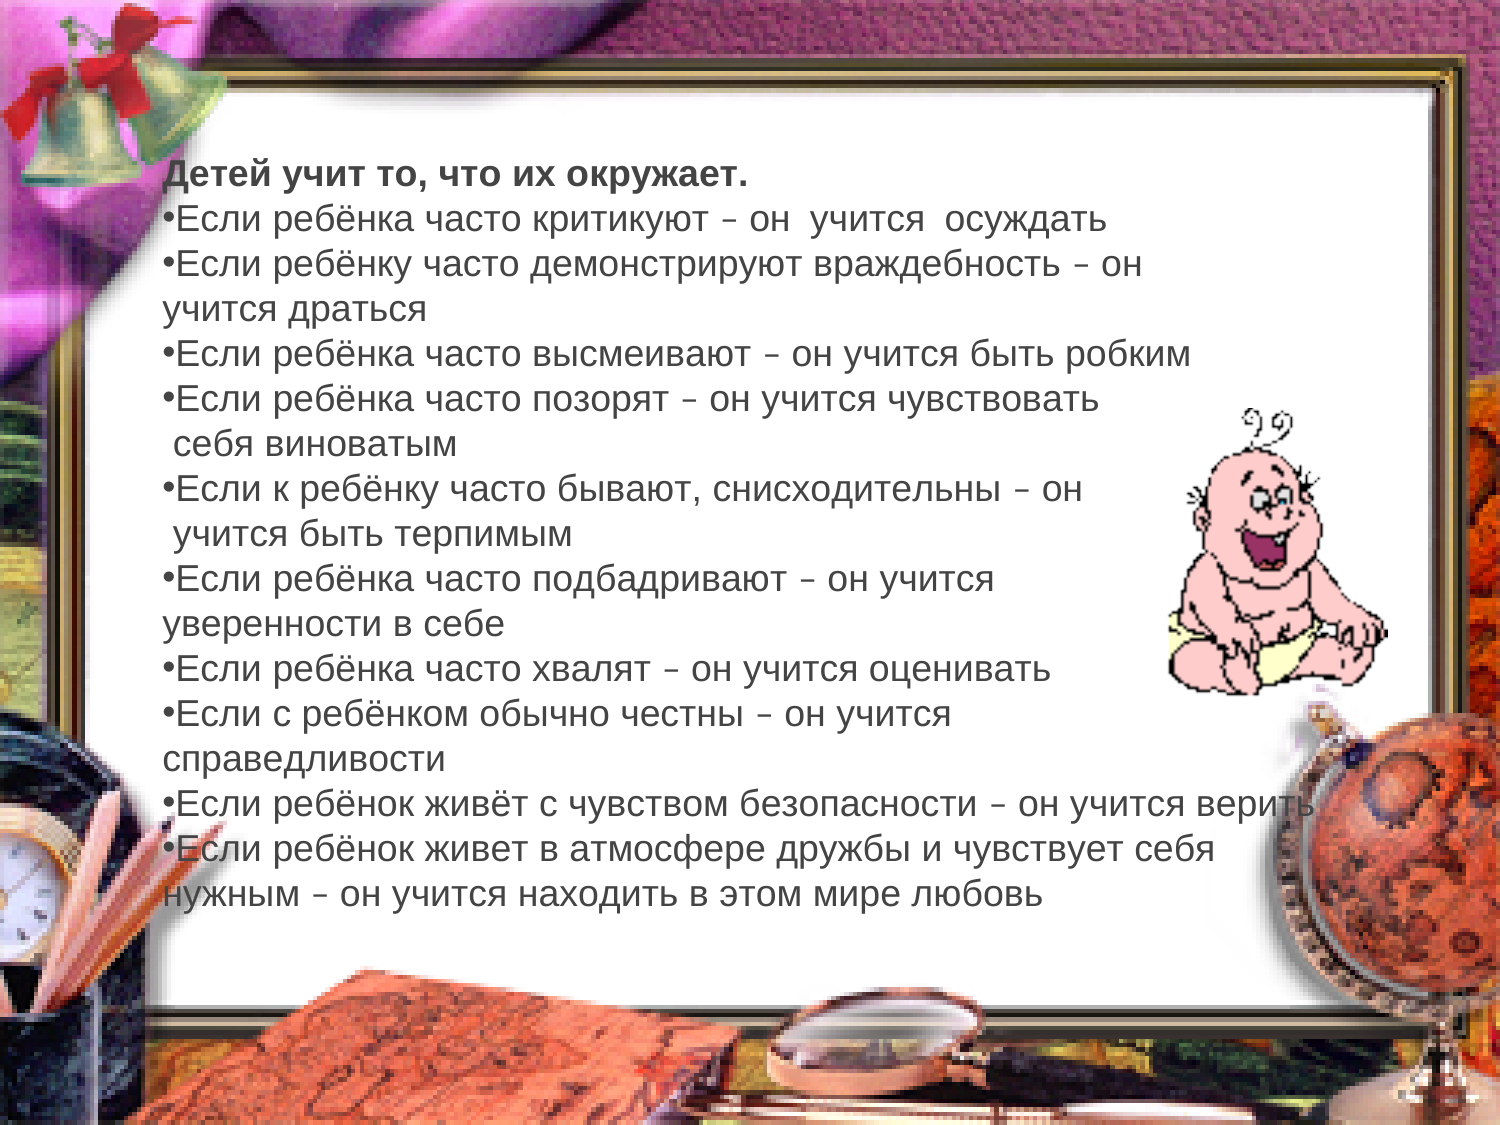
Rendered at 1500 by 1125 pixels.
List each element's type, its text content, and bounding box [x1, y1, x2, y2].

text_box Детей учит то, что их окружает. Если ребёнка часто критикуют – он учится осуждать Если ребёнку часто демонстрируют враждебность – он учится драться Если ребёнка часто высмеивают – он учится быть робким Если ребёнка часто позорят – он учится чувствовать себя виноватым Если к ребёнку часто бывают, снисходительны – он учится быть терпимым Если ребёнка часто подбадривают – он учится уверенности в себе Если ребёнка часто хвалят – он учится оценивать Если с ребёнком обычно честны – он учится справедливости Если ребёнок живёт с чувством безопасности – он учится верить Если ребёнок живет в атмосфере дружбы и чувствует себя нужным – он учится находить в этом мире любовь [147, 140, 1388, 922]
picture [0, 0, 1500, 1125]
